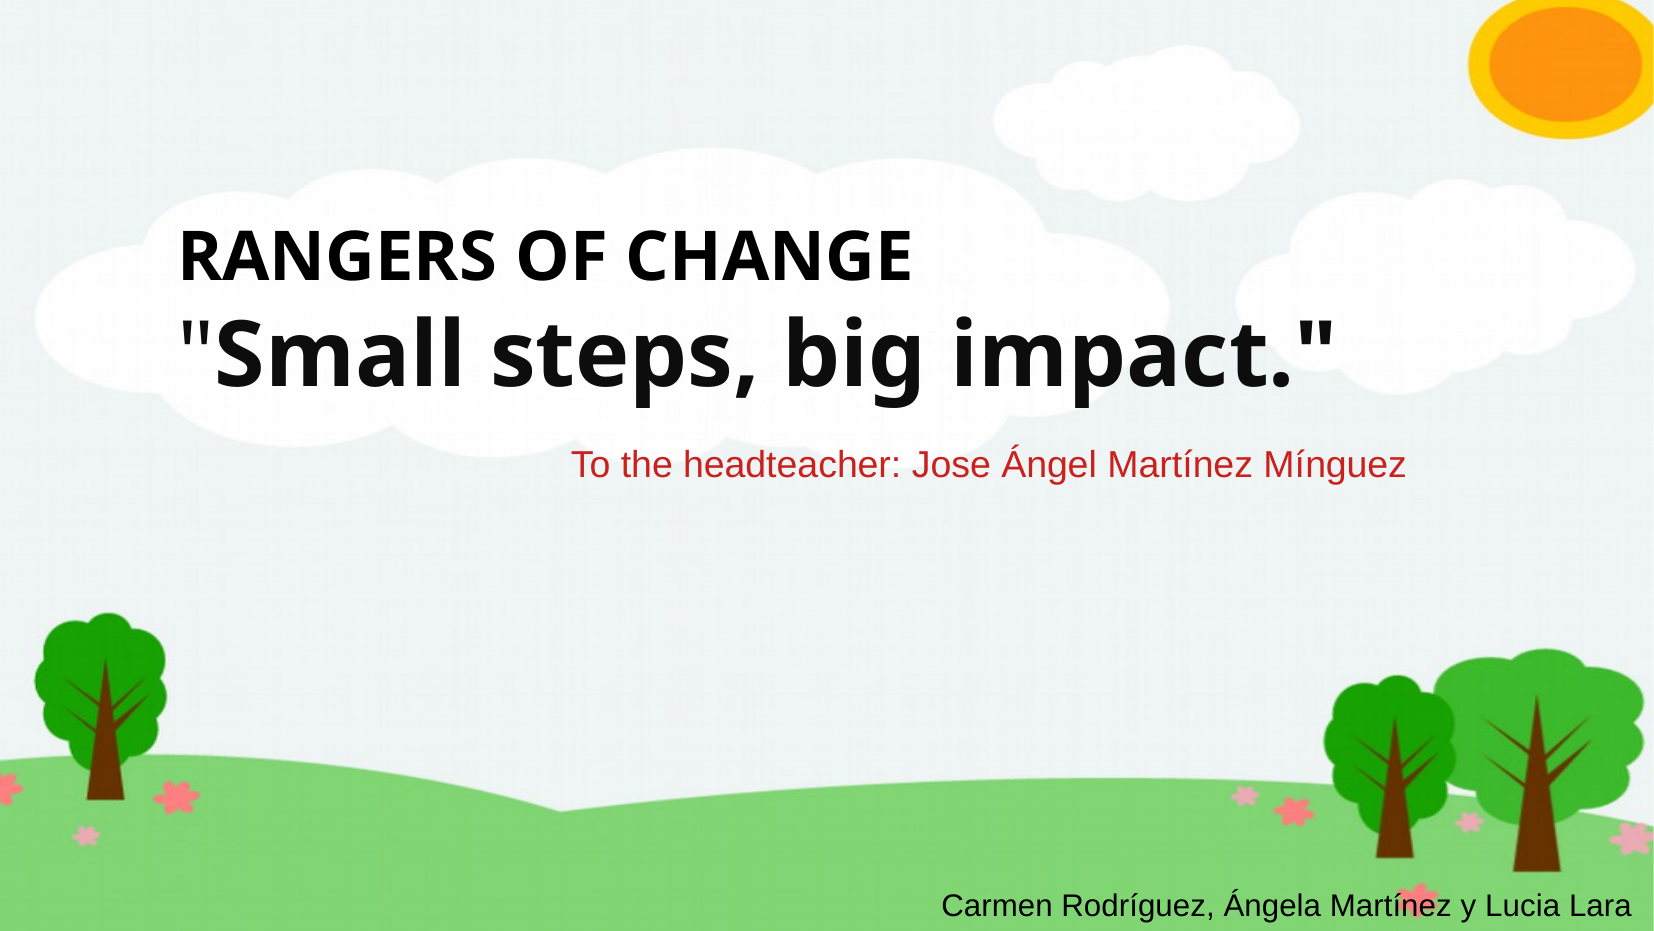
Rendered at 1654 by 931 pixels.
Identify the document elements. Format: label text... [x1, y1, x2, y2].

title RANGERS OF CHANGE "Small steps, big impact." [177, 191, 1654, 470]
subtitle Carmen Rodríguez, Ángela Martínez y Lucia Lara [856, 797, 1654, 931]
text_box To the headteacher: Jose Ángel Martínez Mínguez [556, 435, 1433, 495]
